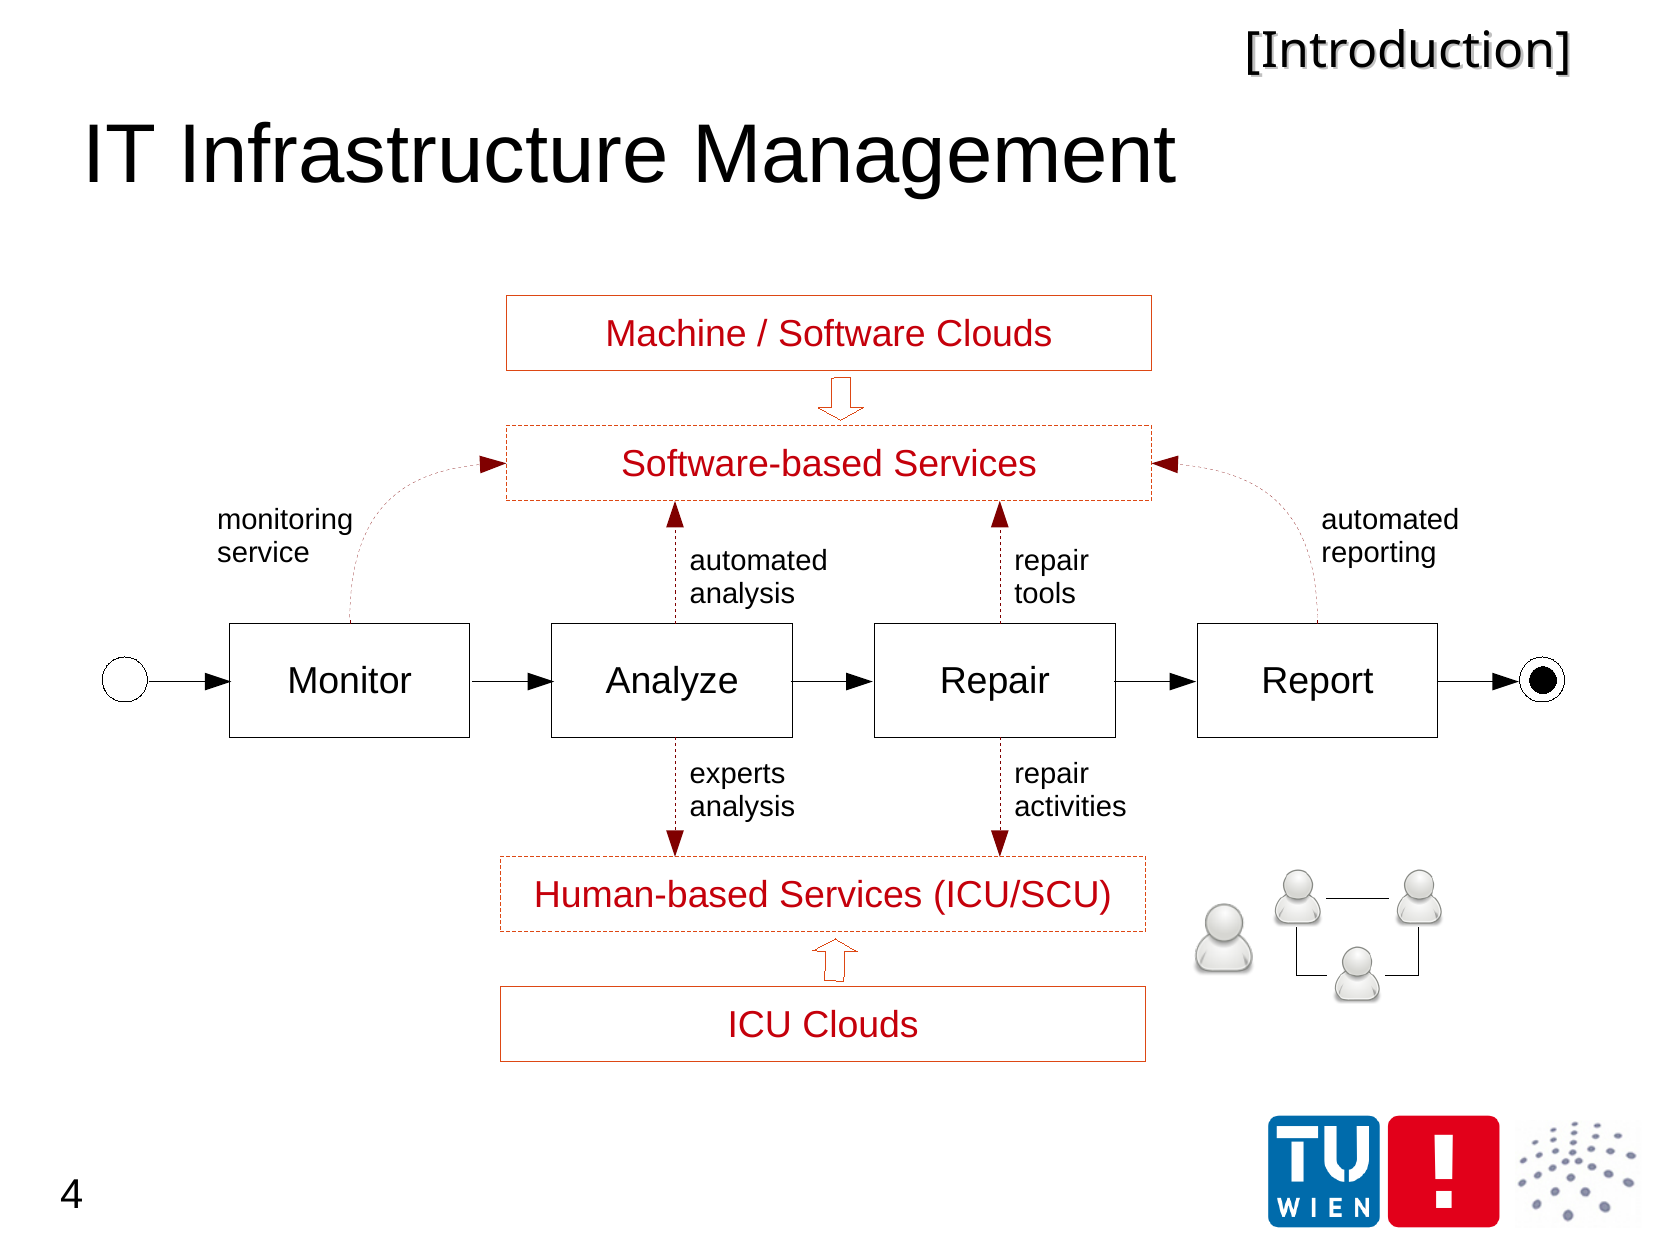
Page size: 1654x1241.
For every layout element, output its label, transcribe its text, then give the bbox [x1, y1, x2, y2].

text_box automated reporting [1306, 495, 1506, 576]
text_box [812, 938, 858, 982]
text_box Monitor [229, 623, 470, 738]
picture [1326, 945, 1386, 1006]
text_box [Introduction] [1230, 6, 1591, 86]
title IT Infrastructure Management [82, 73, 1571, 234]
picture [1515, 1120, 1642, 1228]
text_box Software-based Services [506, 425, 1152, 501]
text_box monitoring service [202, 495, 380, 576]
text_box experts analysis [674, 749, 871, 830]
text_box Repair [874, 623, 1116, 738]
text_box repair tools [999, 536, 1195, 618]
text_box Machine / Software Clouds [506, 295, 1152, 371]
text_box automated analysis [674, 536, 871, 618]
picture [1261, 1110, 1507, 1234]
text_box ICU Clouds [500, 986, 1146, 1062]
text_box Analyze [551, 623, 793, 738]
text_box repair activities [999, 749, 1195, 830]
picture [1185, 902, 1261, 978]
text_box Human-based Services (ICU/SCU) [500, 856, 1146, 932]
picture [1388, 868, 1448, 928]
text_box Report [1197, 623, 1438, 738]
text_box [818, 377, 864, 421]
text_box [1529, 666, 1557, 694]
picture [1266, 868, 1327, 928]
